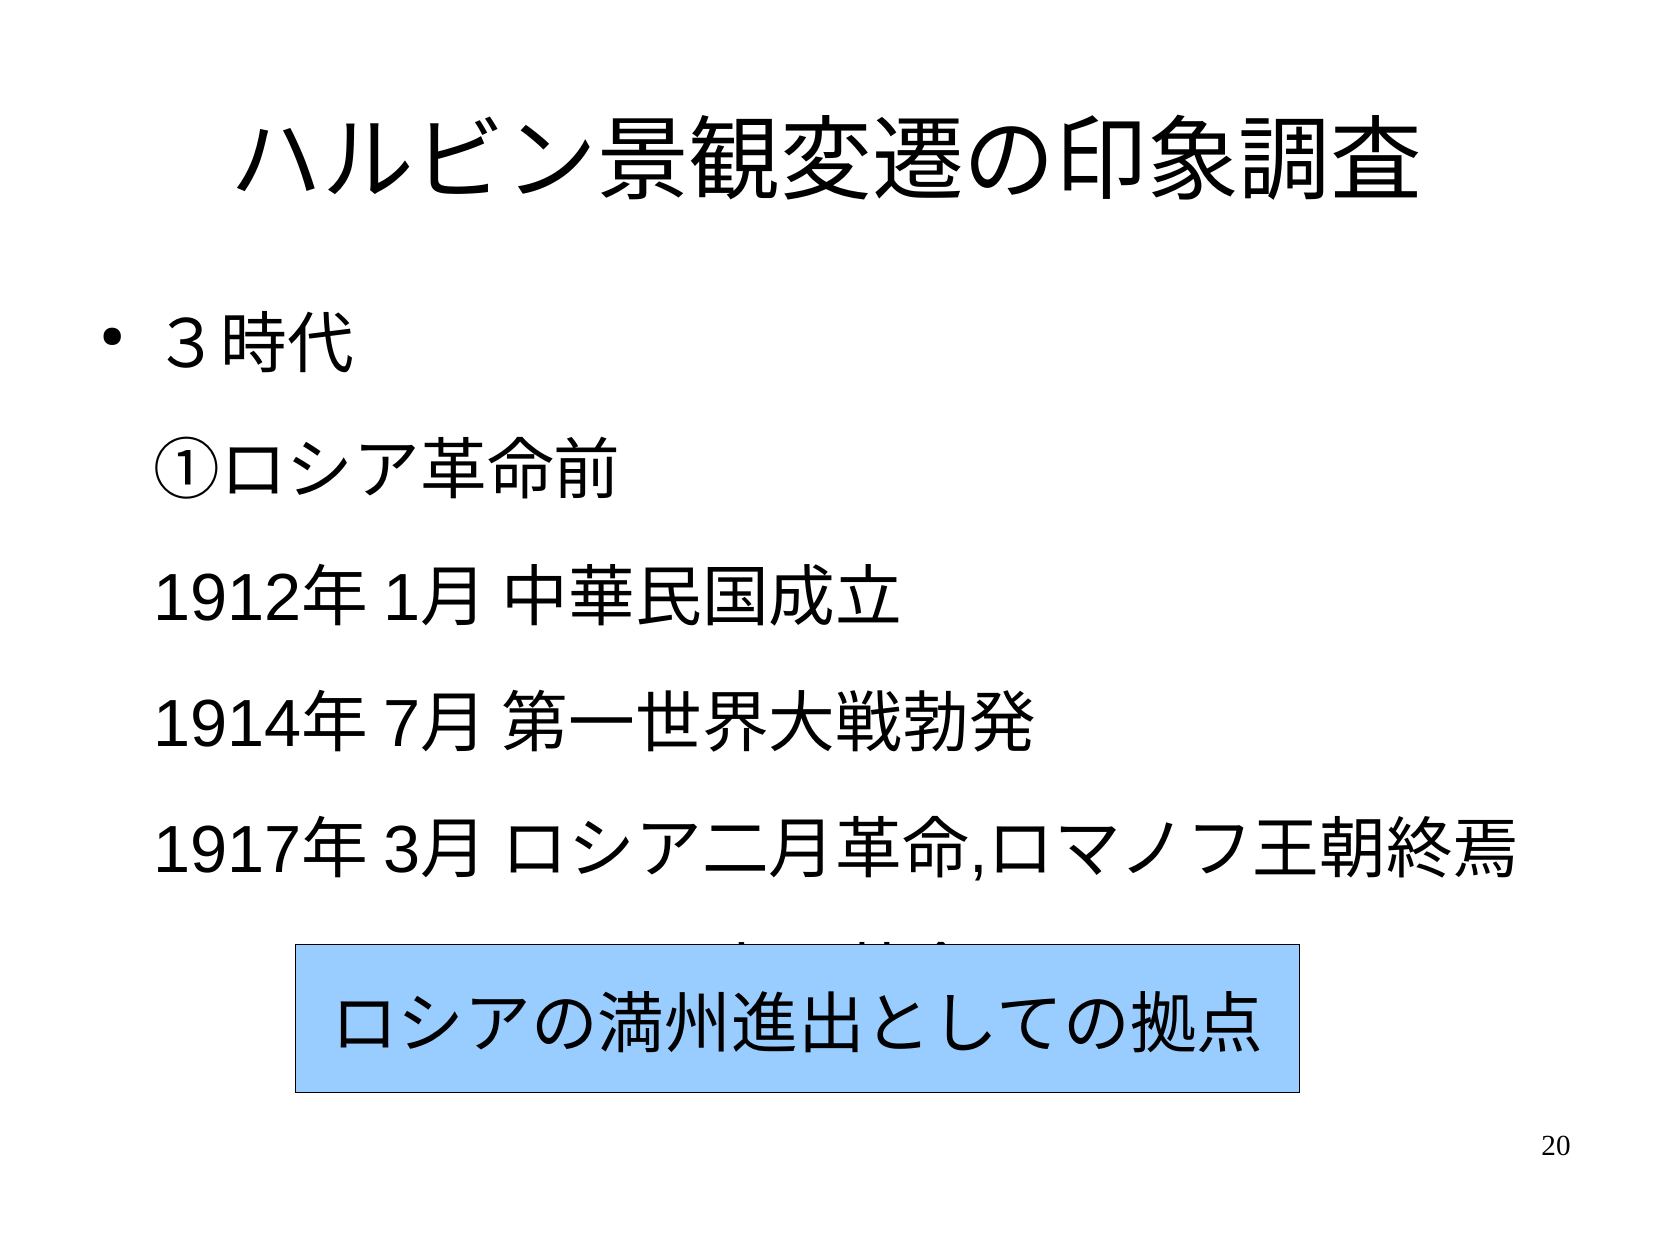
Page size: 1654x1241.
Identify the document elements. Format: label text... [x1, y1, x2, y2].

list ３時代 ①ロシア革命前 1912年 1月 中華民国成立 1914年 7月 第一世界大戦勃発 1917年 3月 ロシア二月革命,ロマノフ王朝終焉 11月 ロシア十月革命 [82, 290, 1571, 1241]
text_box ロシアの満州進出としての拠点 [295, 944, 1300, 1093]
title ハルビン景観変遷の印象調査 [82, 49, 1571, 257]
